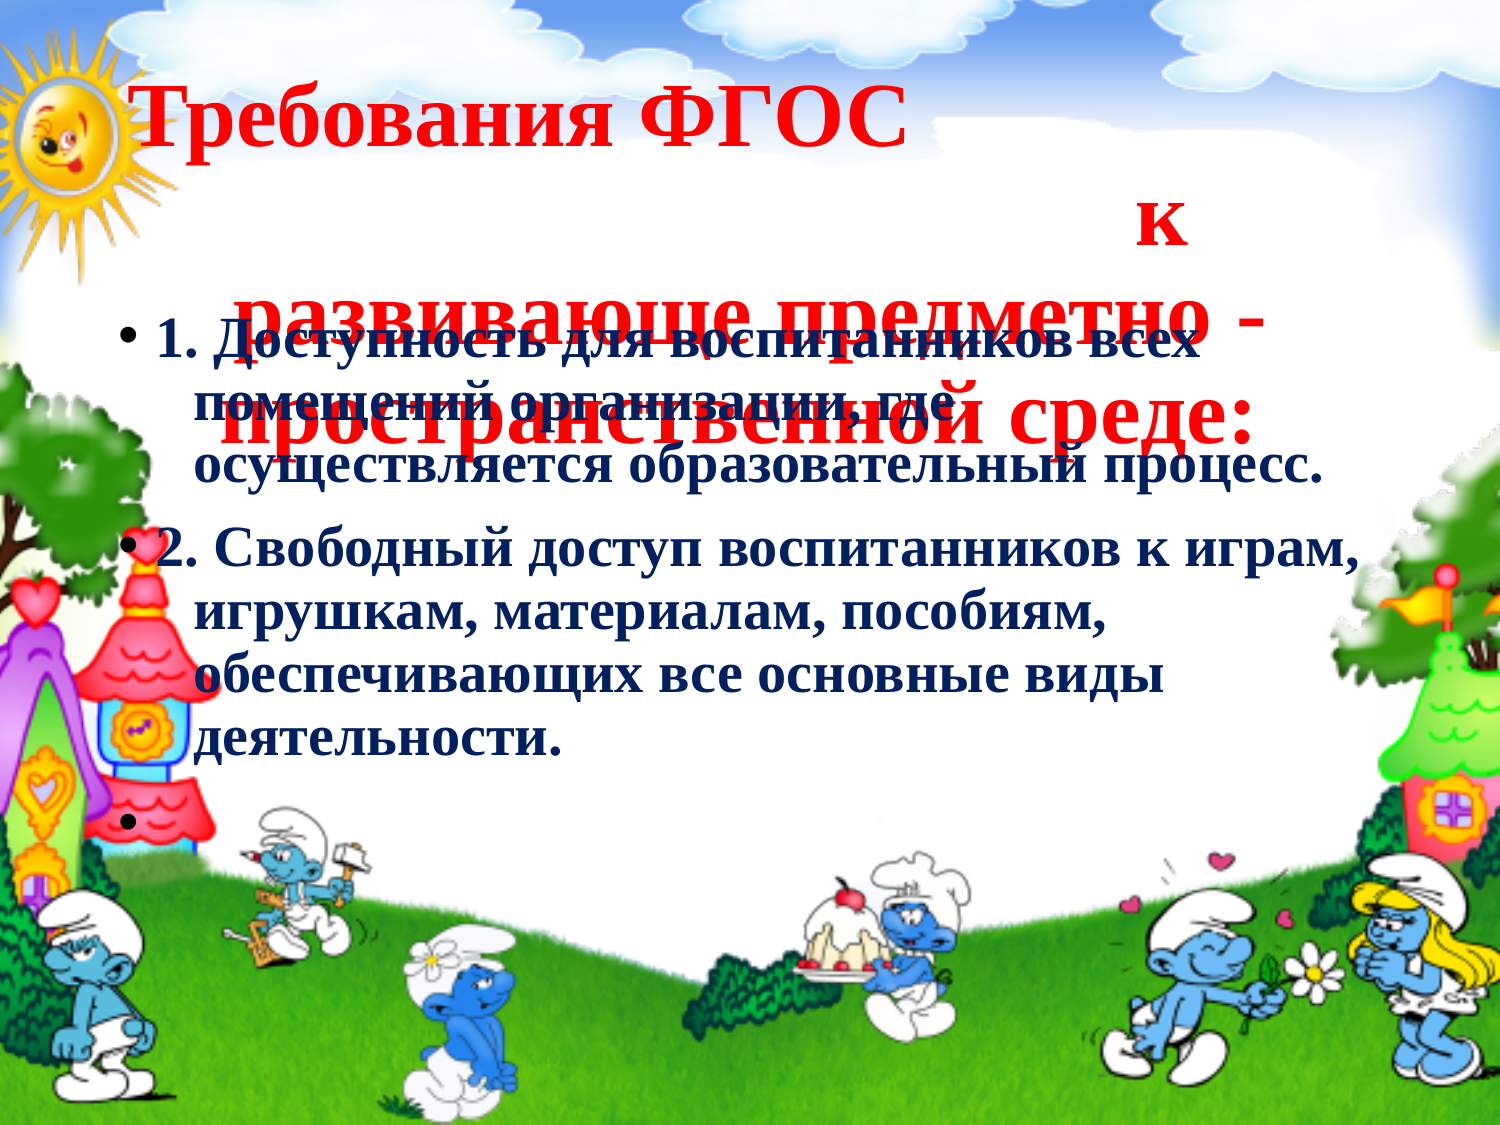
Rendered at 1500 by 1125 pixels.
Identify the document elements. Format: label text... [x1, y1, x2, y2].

list 1. Доступность для воспитанников всех помещений организации, где осуществляется образовательный процесс. 2. Свободный доступ воспитанников к играм, игрушкам, материалам, пособиям, обеспечивающих все основные виды деятельности. [103, 299, 1397, 1014]
title Требования ФГОС к развивающе предметно - пространственной среде: [103, 59, 1397, 278]
